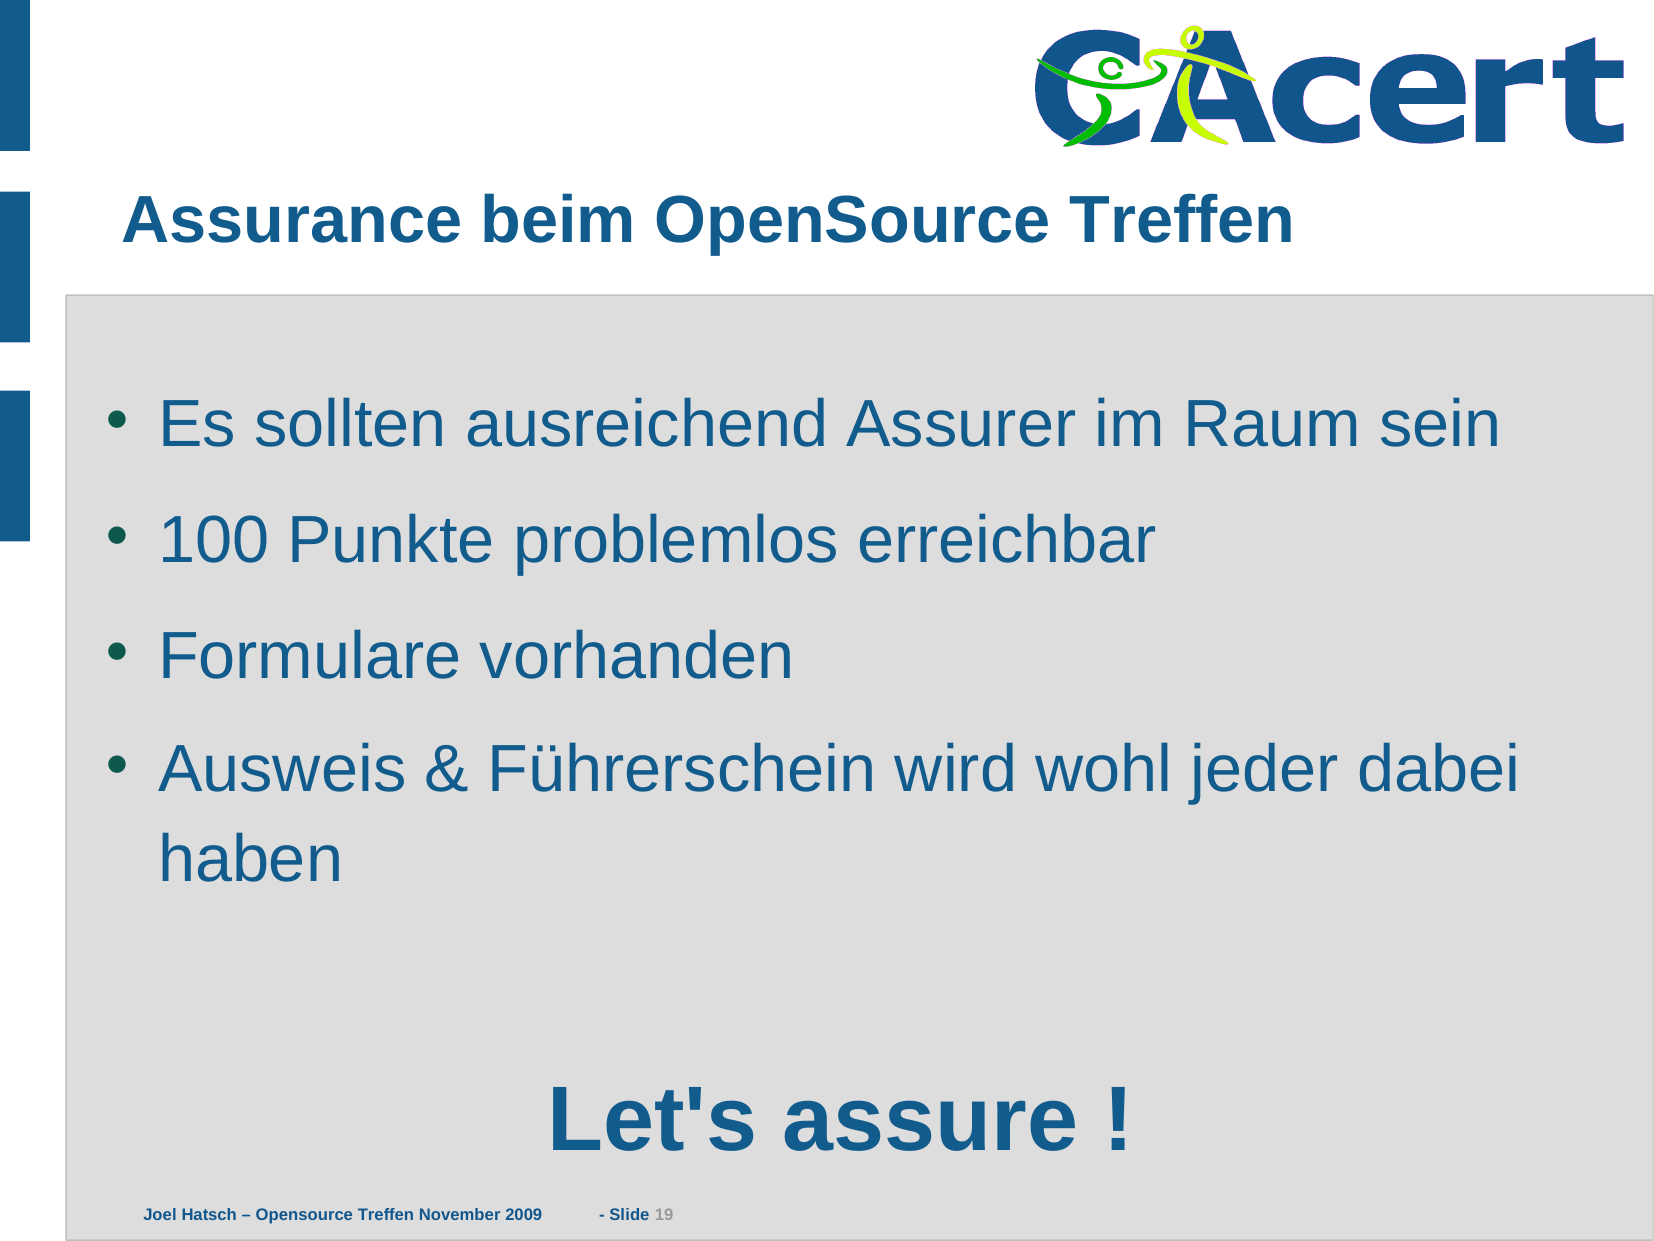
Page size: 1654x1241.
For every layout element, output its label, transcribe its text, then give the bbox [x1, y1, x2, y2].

list Es sollten ausreichend Assurer im Raum sein 100 Punkte problemlos erreichbar Formulare vorhanden Ausweis & Führerschein wird wohl jeder dabei haben Let's assure ! [88, 344, 1594, 1164]
picture [1033, 24, 1625, 148]
title Assurance beim OpenSource Treffen [121, 122, 1533, 275]
